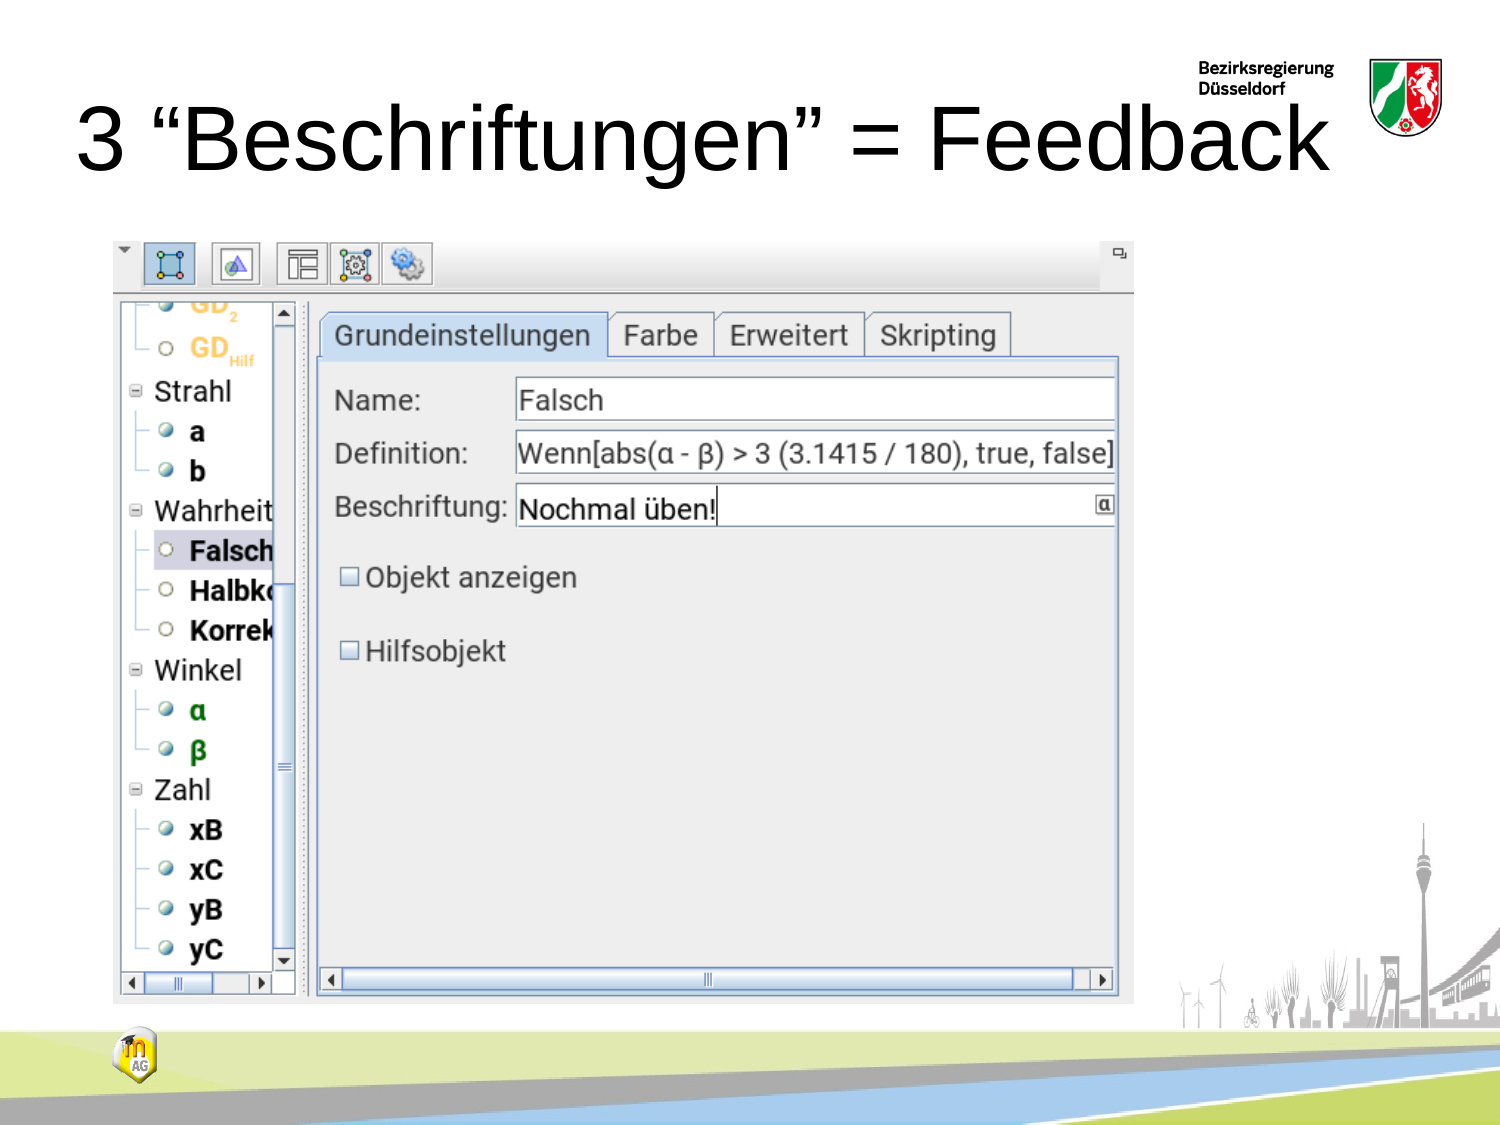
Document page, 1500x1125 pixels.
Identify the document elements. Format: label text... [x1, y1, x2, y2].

title 3 “Beschriftungen” = Feedback [75, 44, 1425, 233]
picture [0, 241, 1500, 1125]
picture [1425, 58, 1442, 137]
